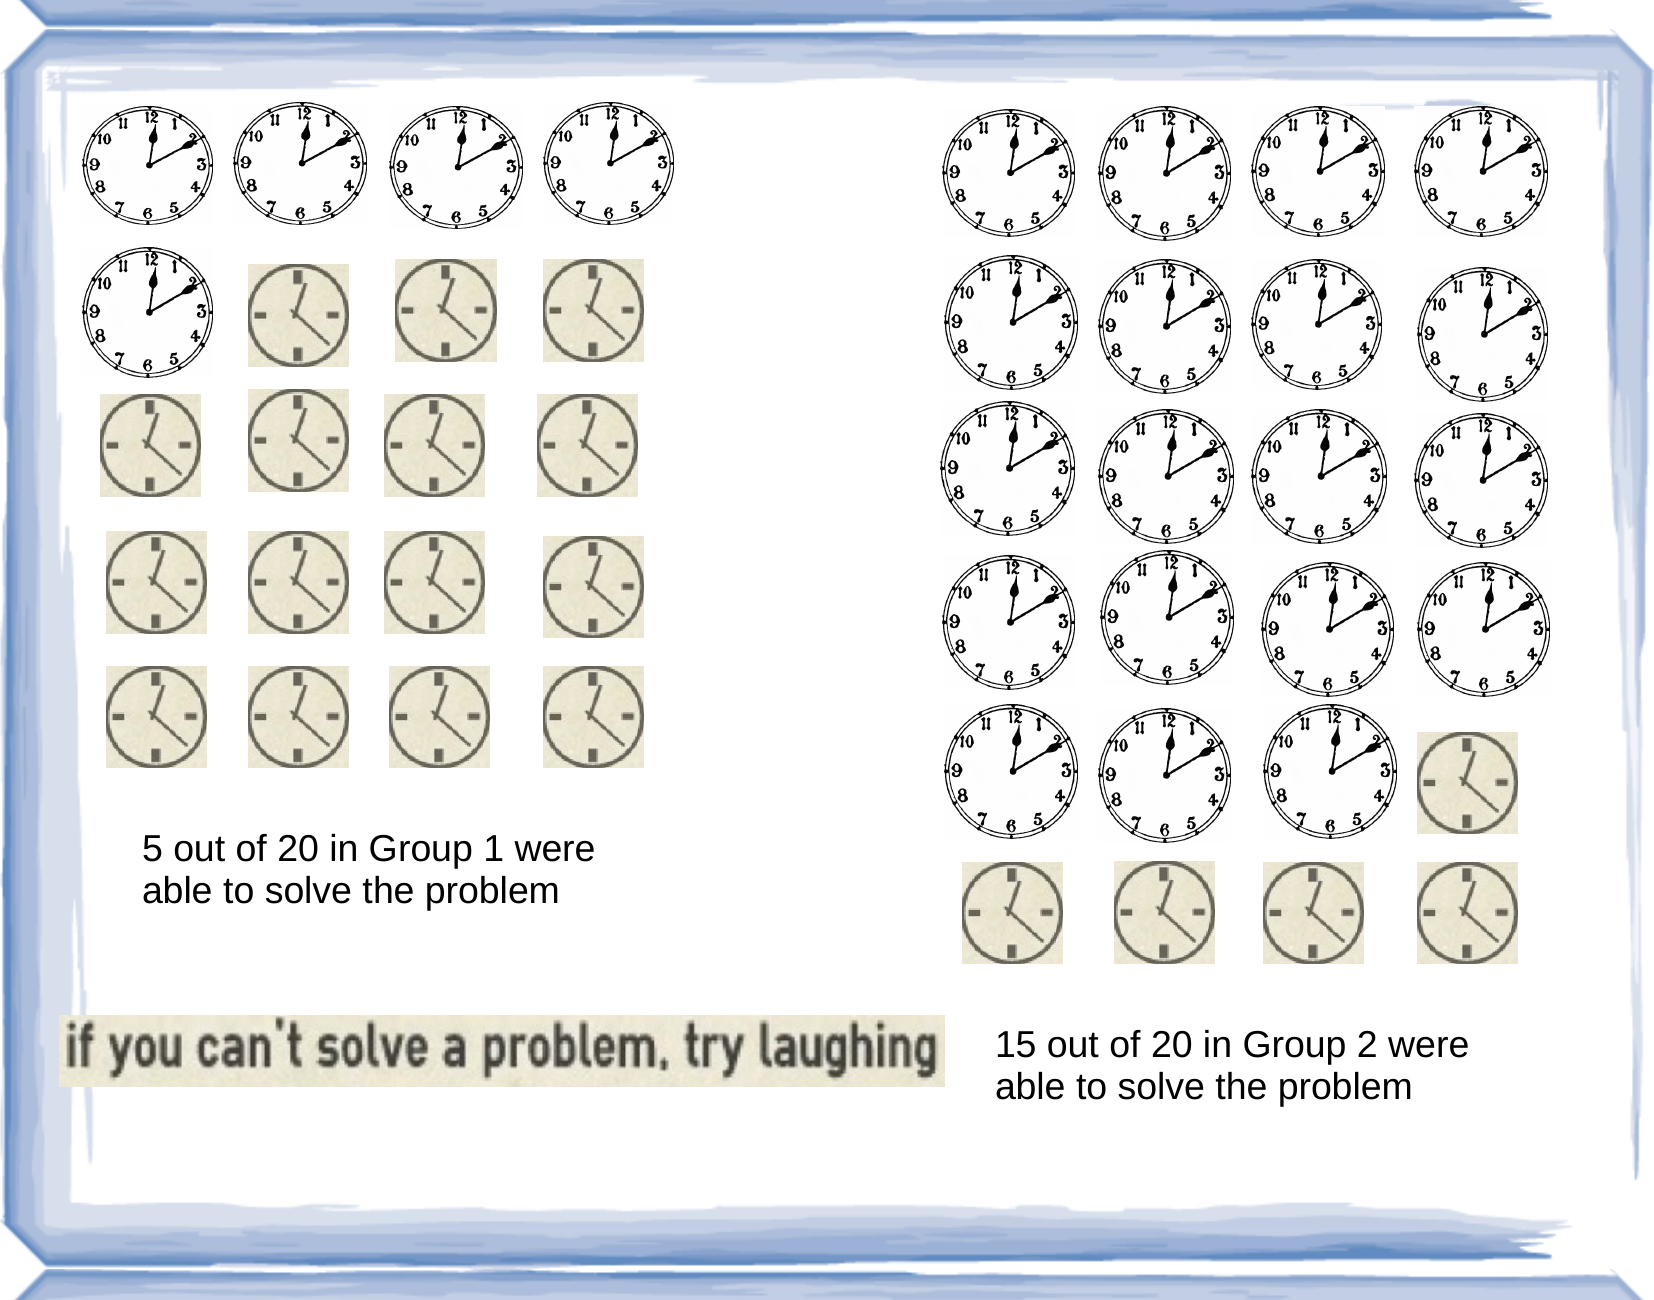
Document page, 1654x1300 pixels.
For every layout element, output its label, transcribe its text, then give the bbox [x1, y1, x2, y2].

picture [0, 0, 1654, 1300]
text_box 15 out of 20 in Group 2 were able to solve the problem [980, 1015, 1512, 1115]
text_box 5 out of 20 in Group 1 were able to solve the problem [127, 820, 612, 920]
